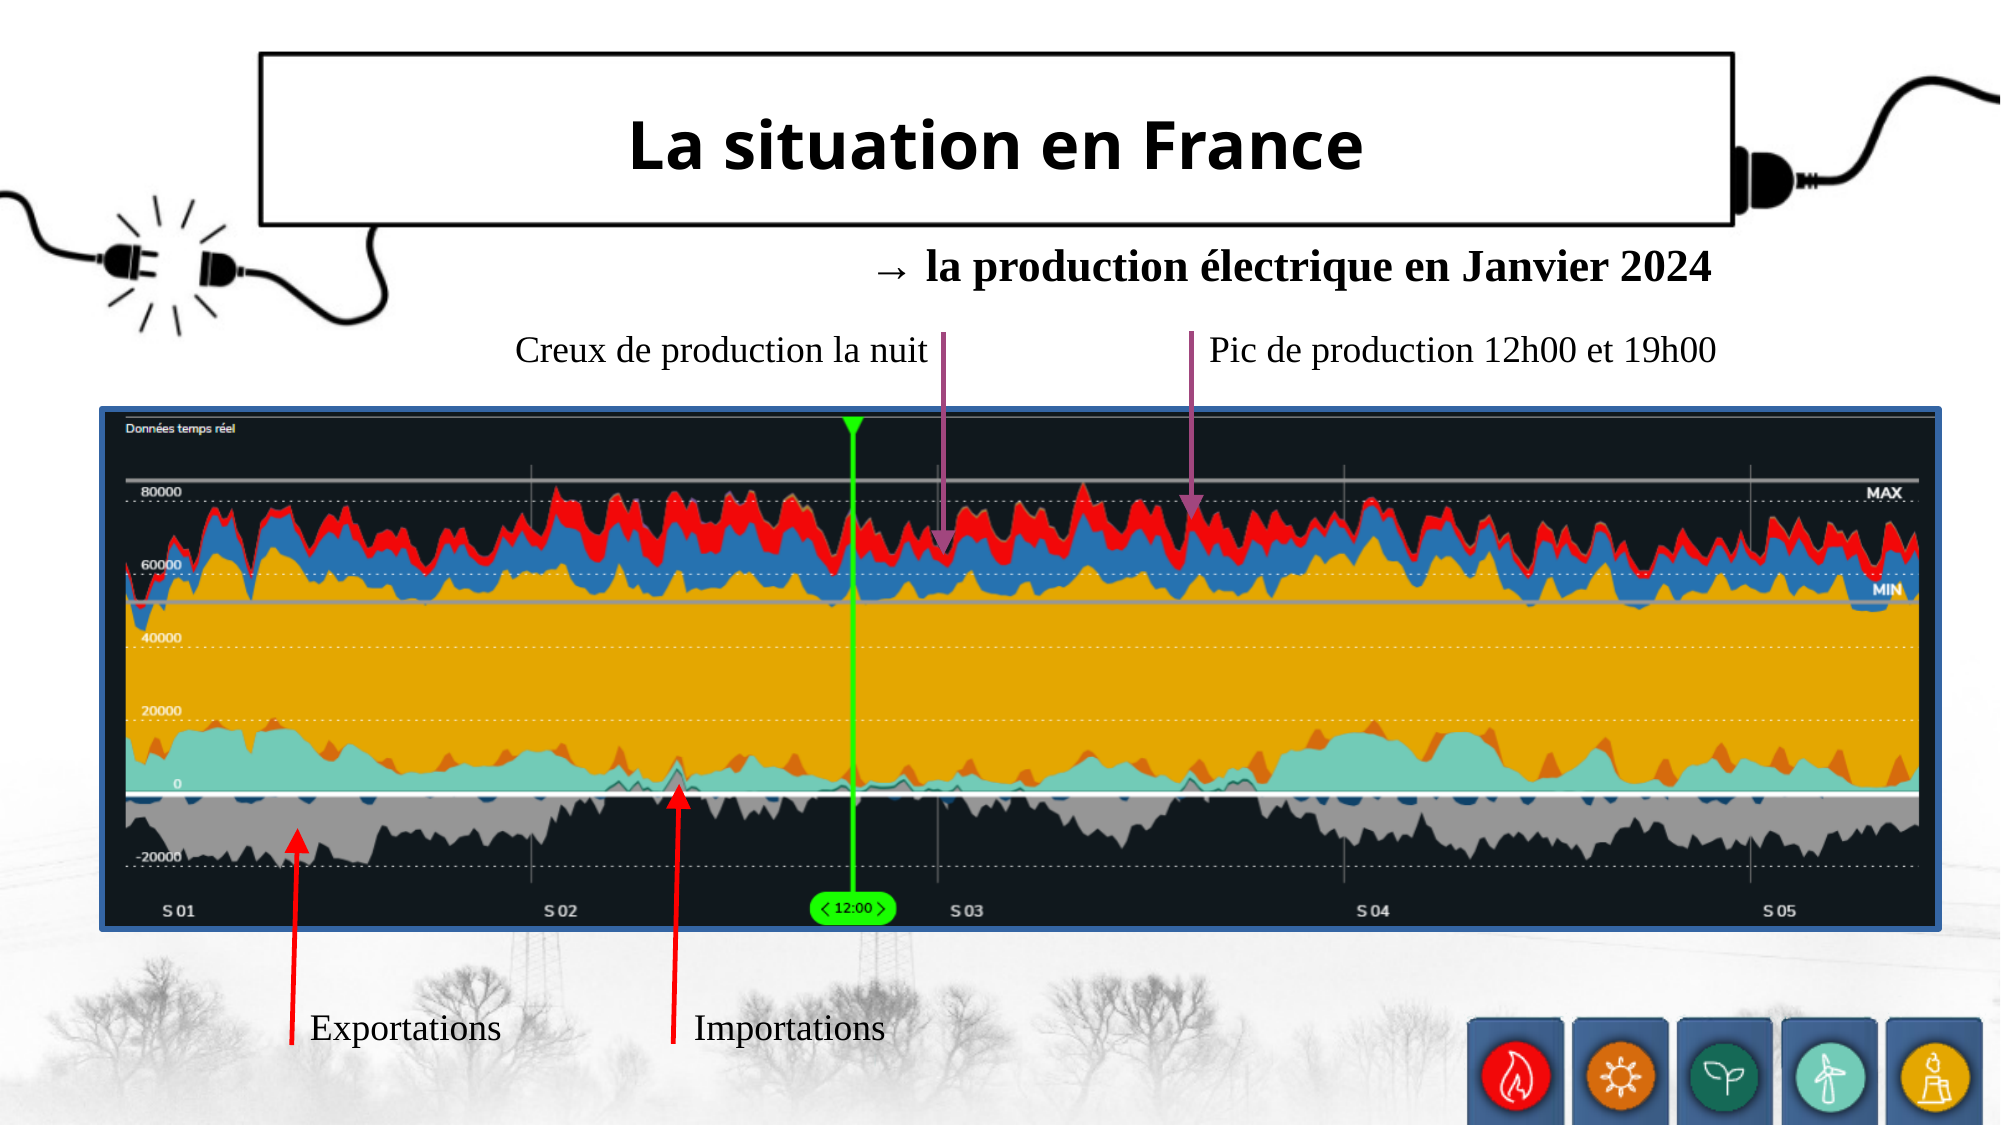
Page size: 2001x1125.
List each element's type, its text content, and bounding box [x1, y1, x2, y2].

text_box La situation en France [262, 58, 1731, 229]
picture [0, 0, 2001, 1125]
text_box Importations [680, 999, 1063, 1056]
text_box Creux de production la nuit [385, 321, 944, 379]
text_box → la production électrique en Janvier 2024 [624, 233, 1728, 300]
text_box Exportations [295, 999, 680, 1056]
text_box Pic de production 12h00 et 19h00 [1194, 321, 1753, 379]
